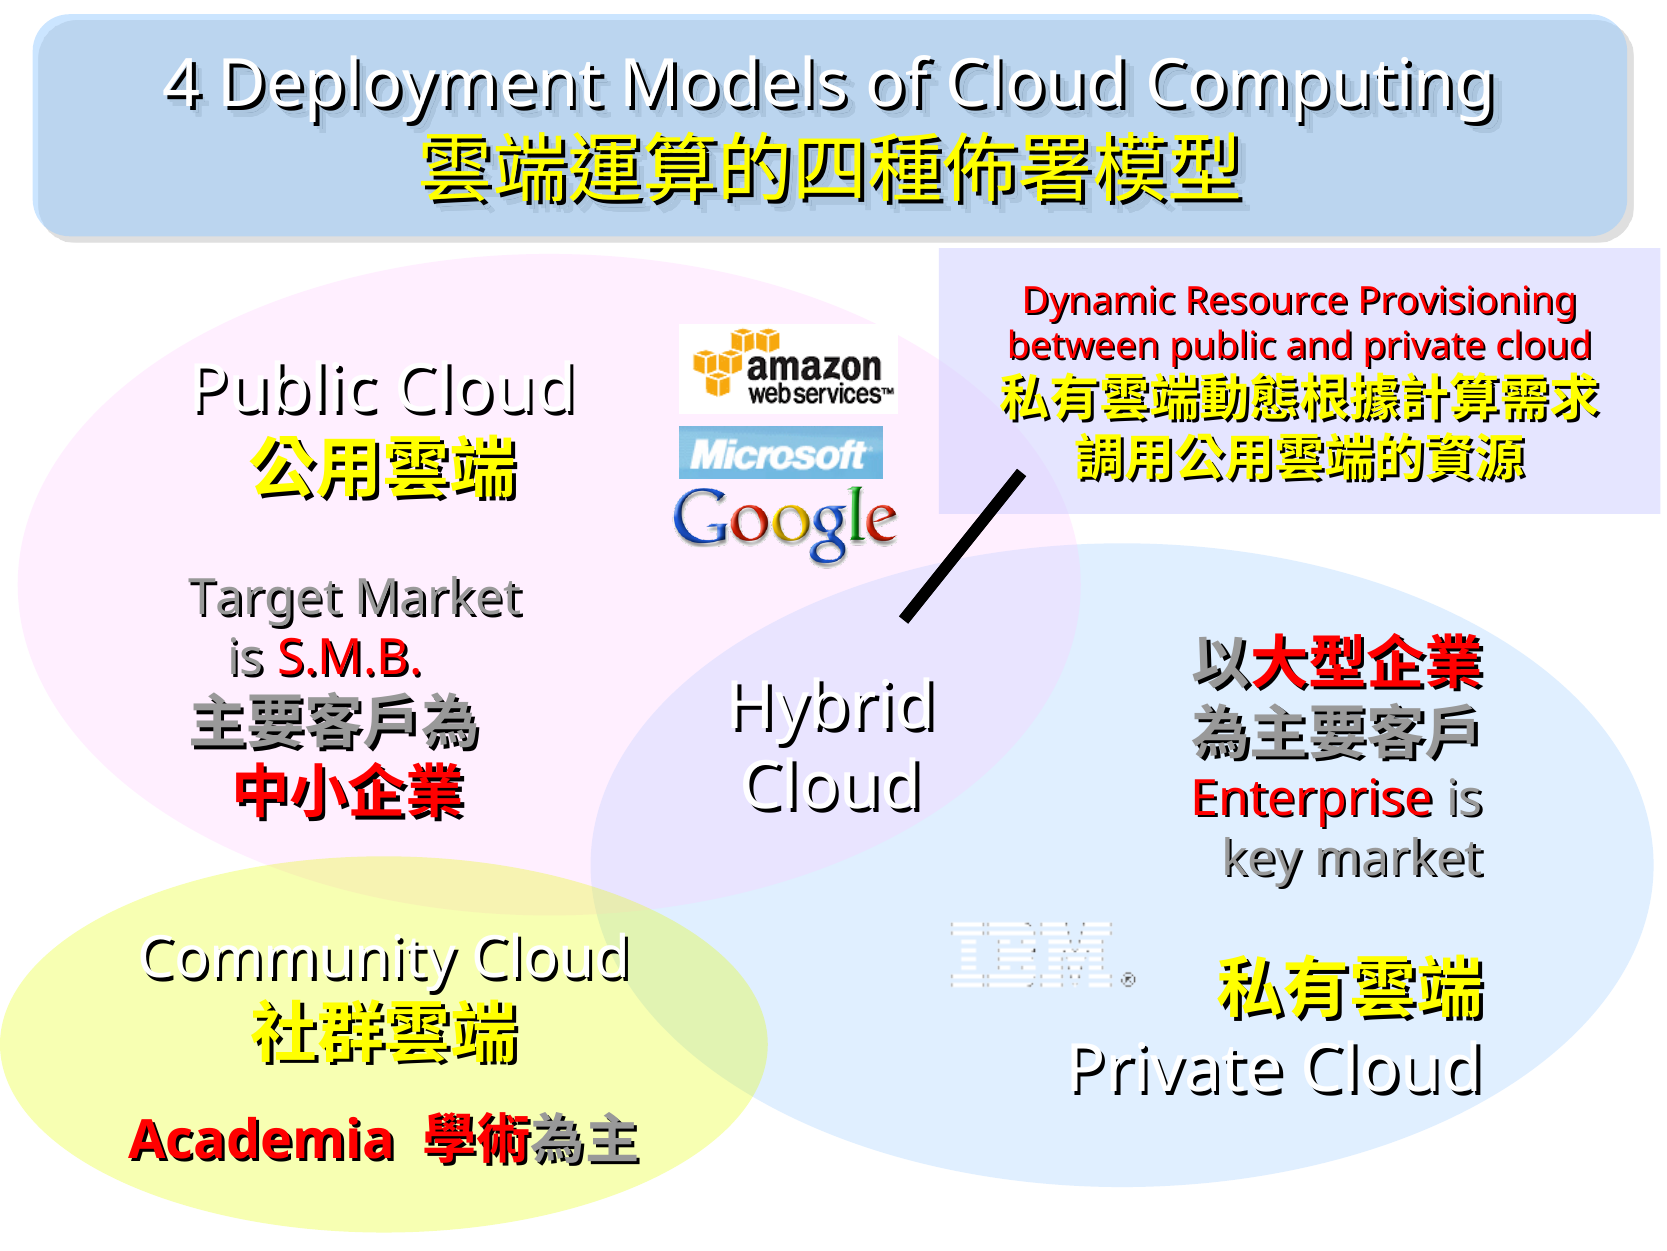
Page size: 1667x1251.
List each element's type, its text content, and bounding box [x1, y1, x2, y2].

picture [679, 324, 898, 414]
text_box Dynamic Resource Provisioning between public and private cloud 私有雲端動態根據計算需求 調用公用雲端的資源 [938, 248, 1661, 514]
picture [679, 426, 883, 479]
text_box Community Cloud 社群雲端 Academia 學術為主 [0, 856, 768, 1233]
picture [667, 484, 904, 570]
picture [915, 897, 1149, 1005]
text_box 4 Deployment Models of Cloud Computing 雲端運算的四種佈署模型 [32, 14, 1628, 237]
text_box Public Cloud 公用雲端 Target Market is S.M.B. 主要客戶為 中小企業 [17, 253, 1081, 910]
text_box Hybrid Cloud [569, 654, 1093, 830]
text_box 以大型企業 為主要客戶 Enterprise is key market 私有雲端 Private Cloud [654, 543, 1654, 1188]
